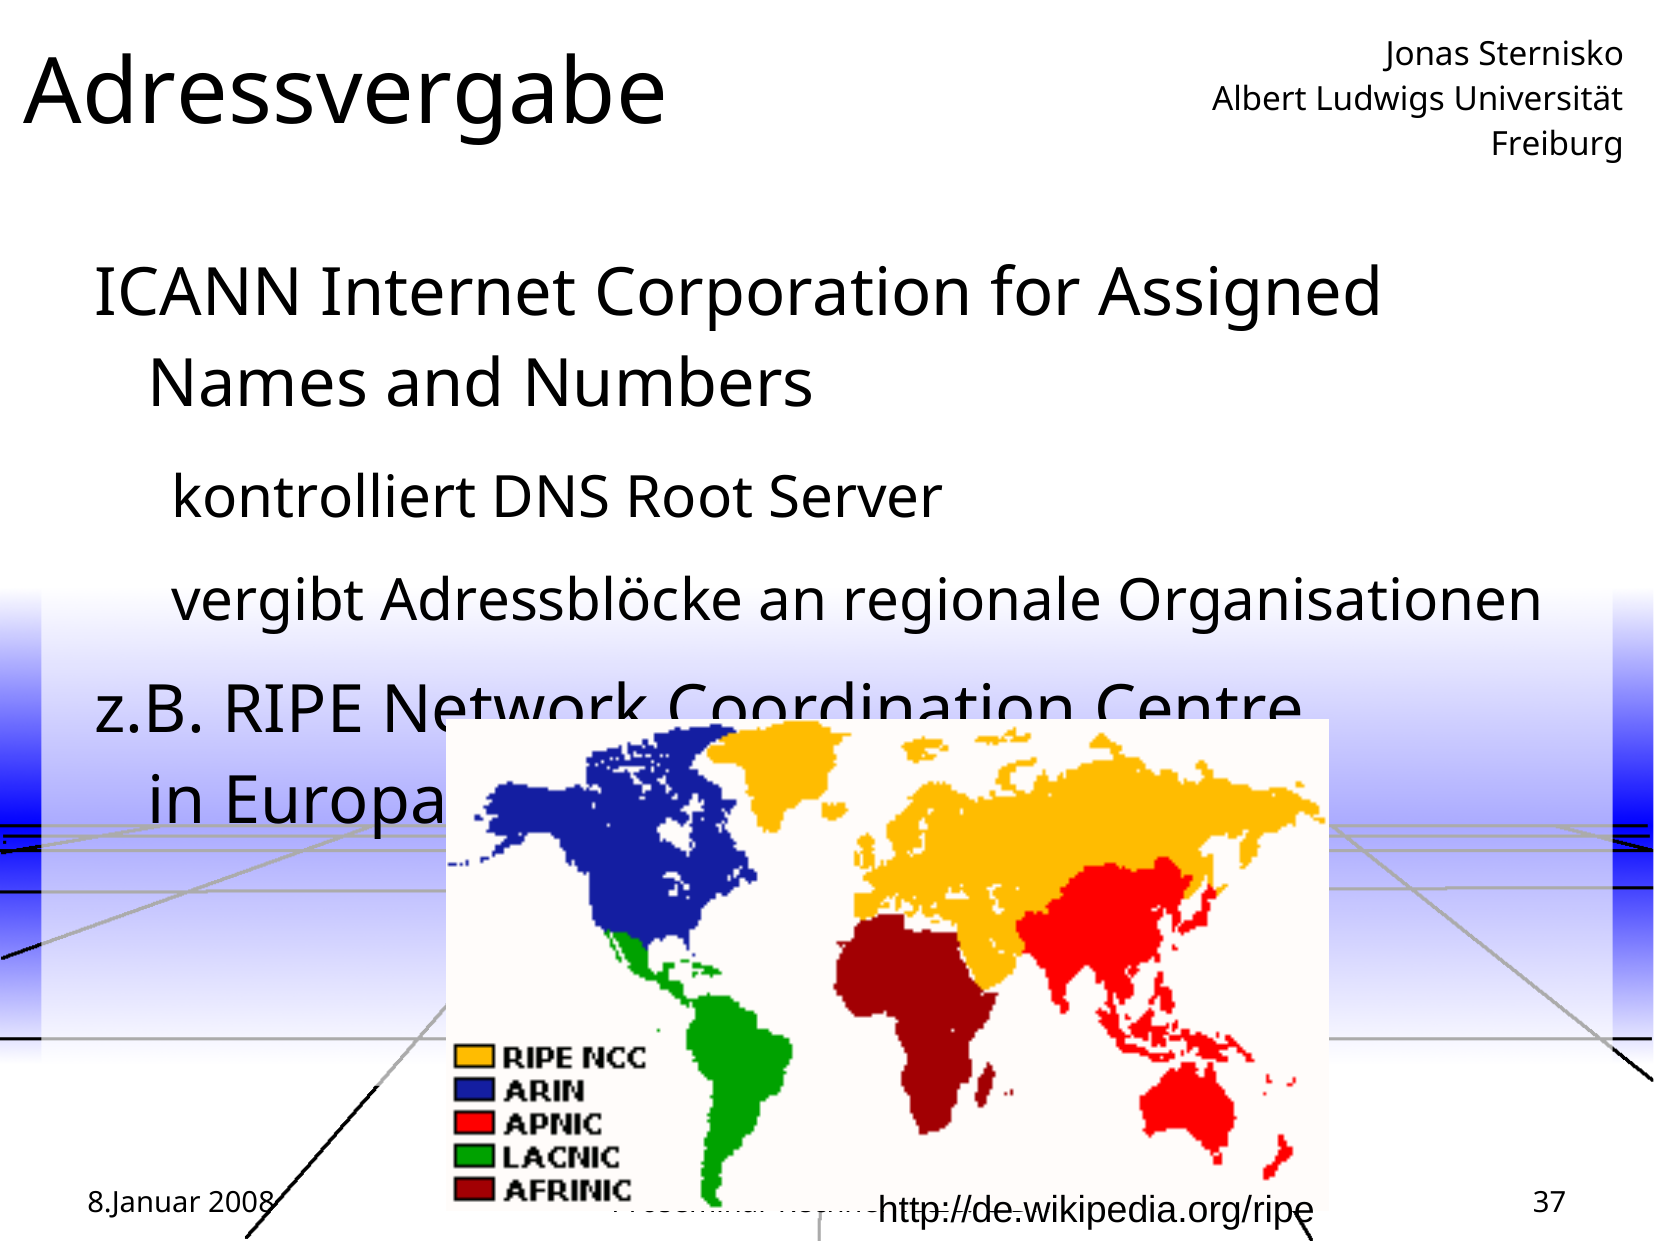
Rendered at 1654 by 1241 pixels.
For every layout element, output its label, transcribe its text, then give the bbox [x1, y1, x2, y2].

list ICANN Internet Corporation for Assigned Names and Numbers kontrolliert DNS Root Server vergibt Adressblöcke an regionale Organisationen z.B. RIPE Network Coordination Centre in Europa [76, 185, 1565, 1152]
picture [0, 0, 1654, 1241]
title Adressvergabe [23, 31, 1211, 146]
text_box http://de.wikipedia.org/ripe [863, 1181, 1329, 1238]
